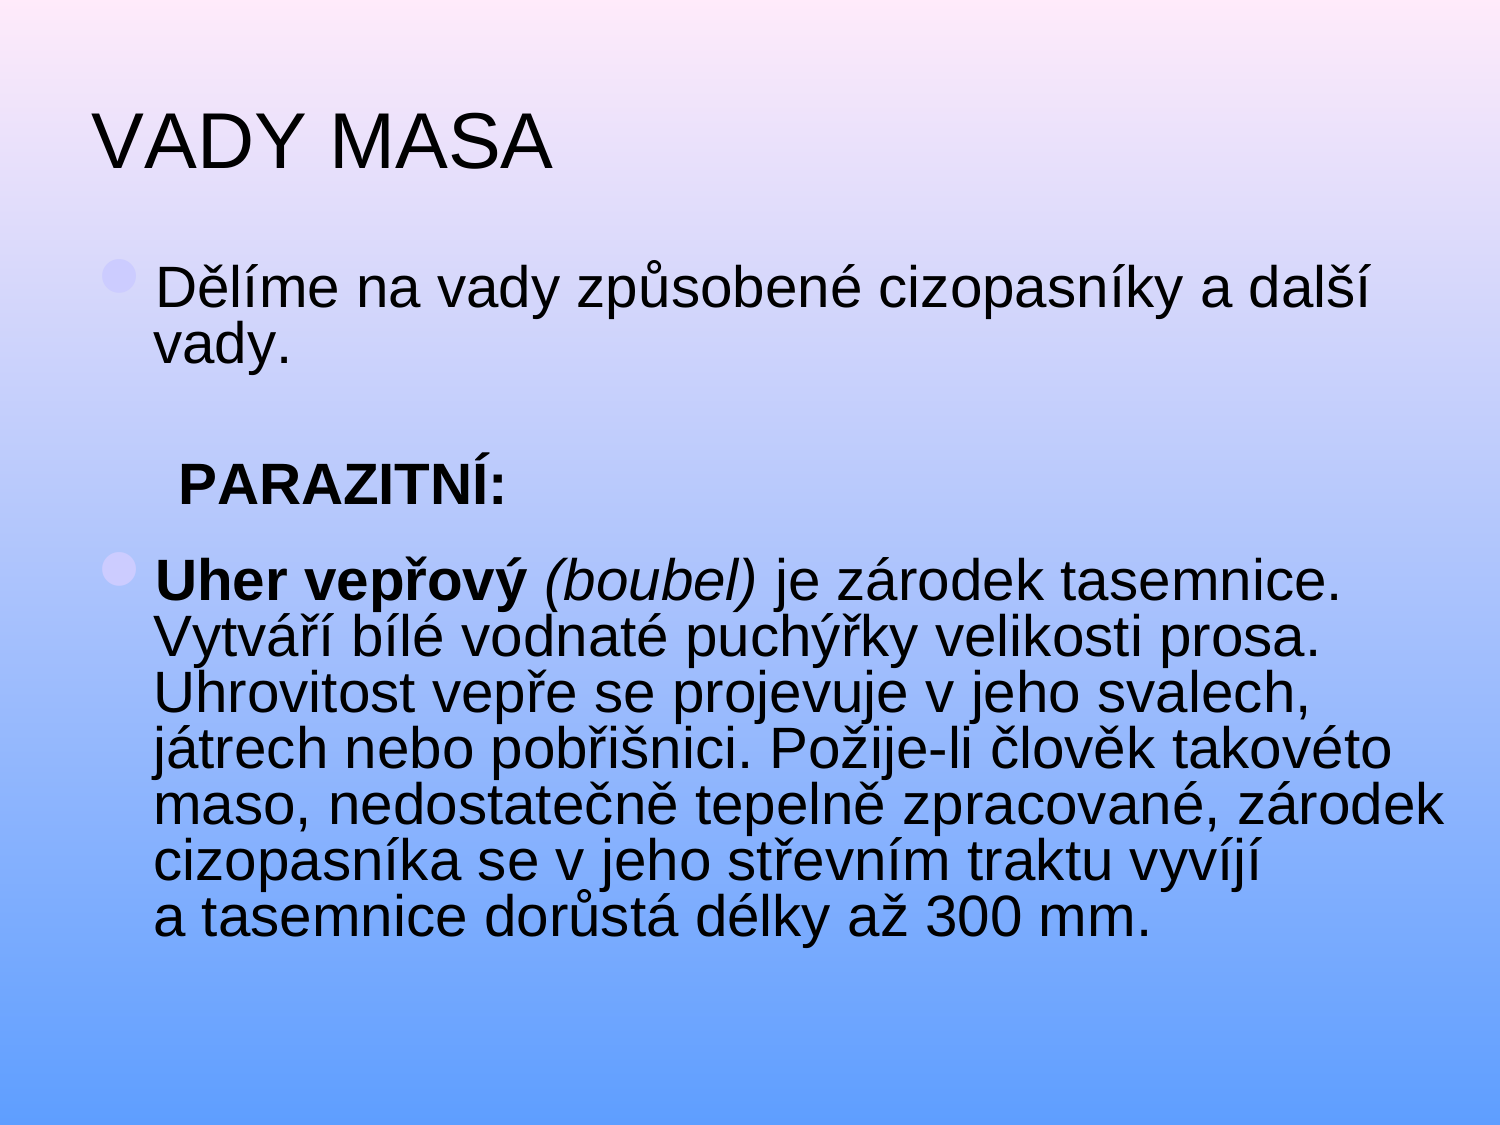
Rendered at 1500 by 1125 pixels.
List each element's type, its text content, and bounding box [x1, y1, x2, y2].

list Dělíme na vady způsobené cizopasníky a další vady. PARAZITNÍ: Uher vepřový (boubel) je zárodek tasemnice. Vytváří bílé vodnaté puchýřky velikosti prosa. Uhrovitost vepře se projevuje v jeho svalech, játrech nebo pobřišnici. Požije-li člověk takovéto maso, nedostatečně tepelně zpracované, zárodek cizopasníka se v jeho střevním traktu vyvíjí a tasemnice dorůstá délky až 300 mm. [82, 255, 1500, 1125]
title VADY MASA [76, 42, 1427, 231]
